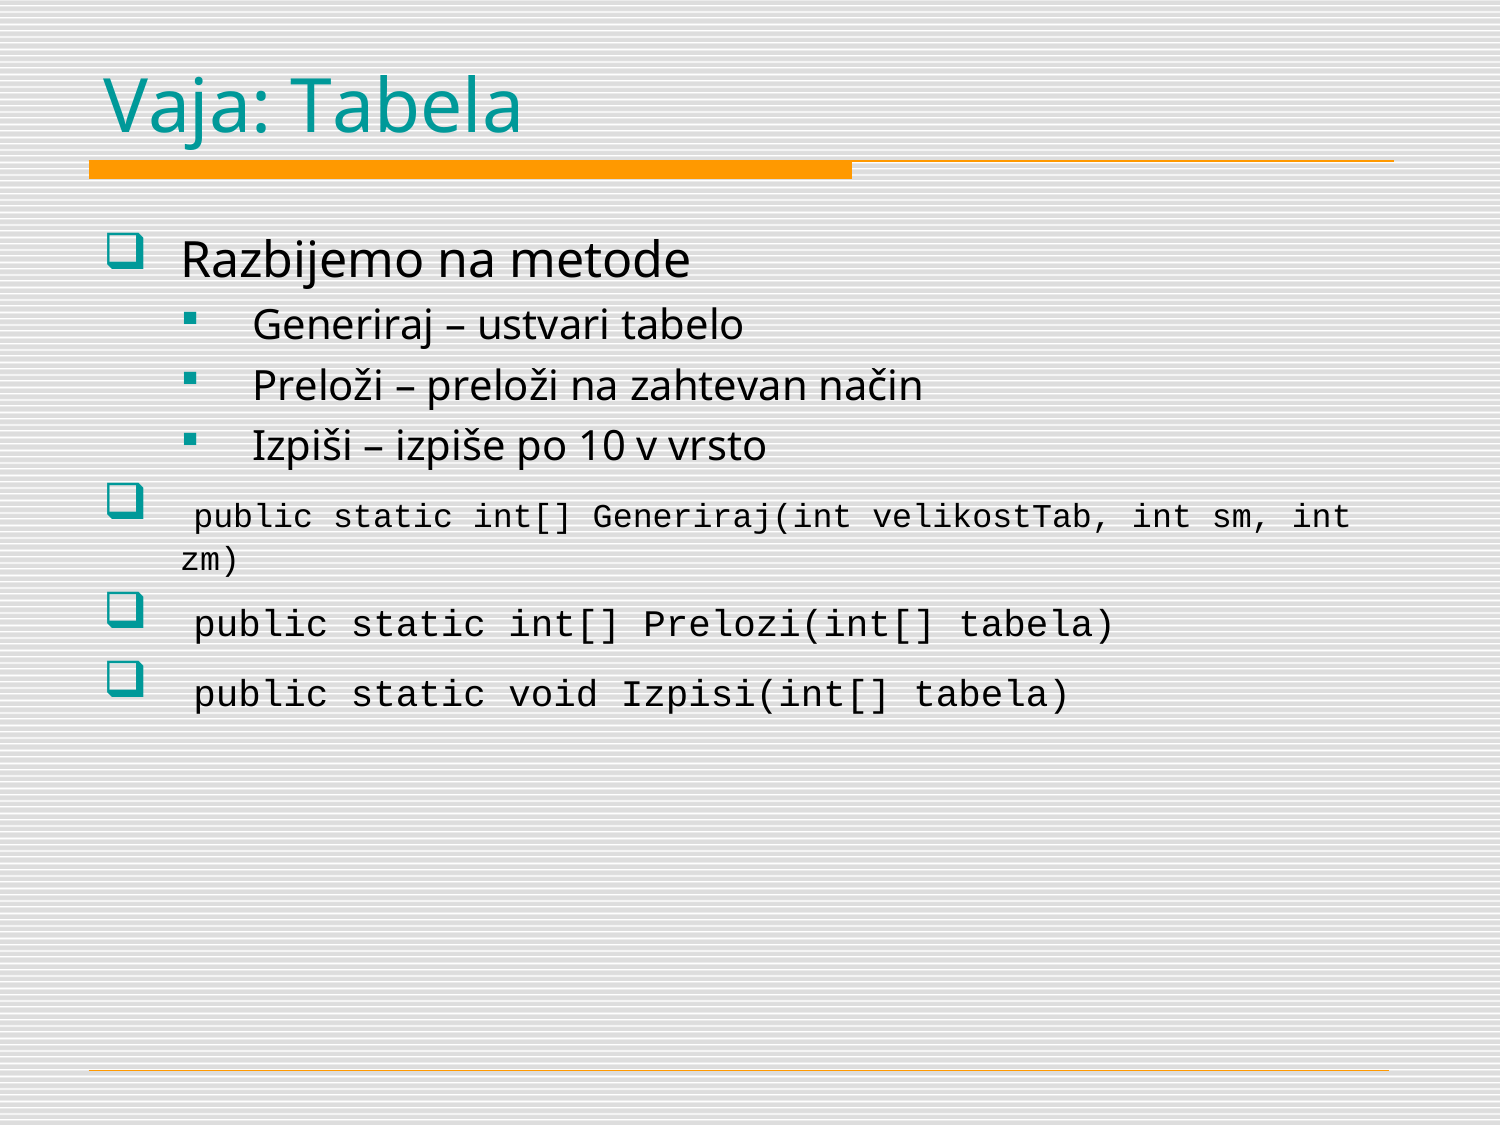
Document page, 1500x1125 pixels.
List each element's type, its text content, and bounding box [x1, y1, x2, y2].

list Razbijemo na metode Generiraj – ustvari tabelo Preloži – preloži na zahtevan način Izpiši – izpiše po 10 v vrsto public static int[] Generiraj(int velikostTab, int sm, int zm) public static int[] Prelozi(int[] tabela) public static void Izpisi(int[] tabela) [88, 220, 1401, 1059]
picture [0, 0, 1500, 1125]
title Vaja: Tabela [88, 42, 1401, 155]
